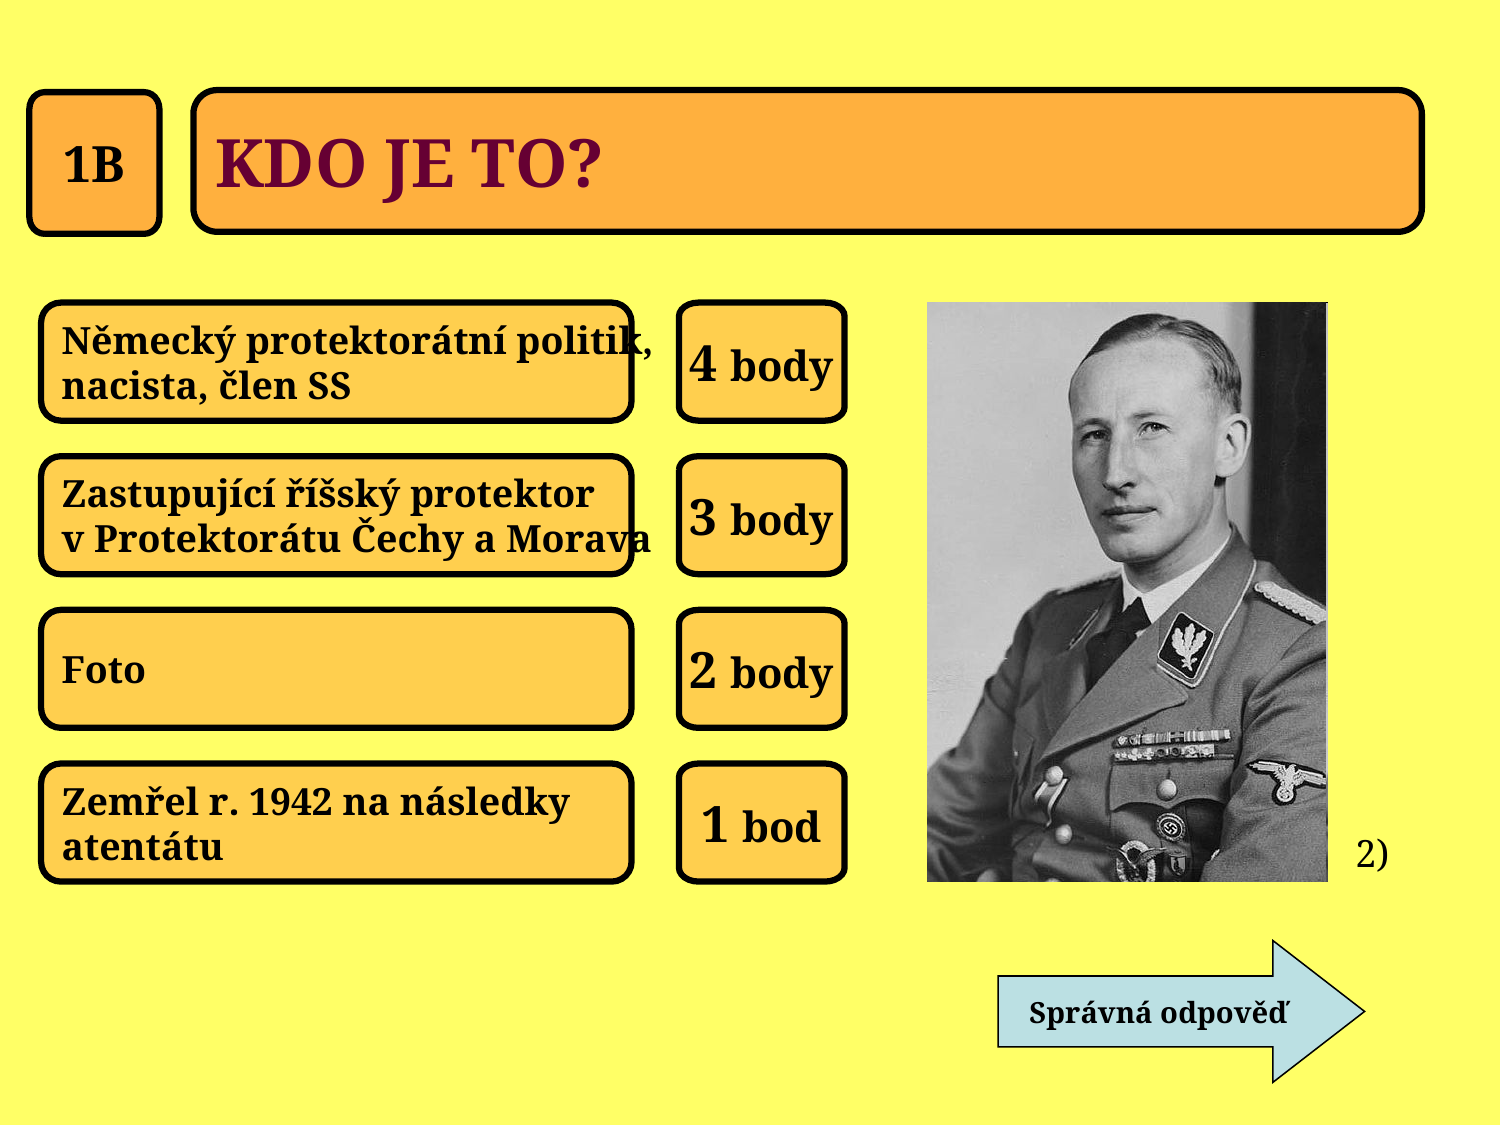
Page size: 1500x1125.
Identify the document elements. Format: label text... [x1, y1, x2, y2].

text_box 4 body [191, 87, 1425, 234]
text_box Zastupující říšský protektor v Protektorátu Čechy a Morava [41, 456, 632, 575]
text_box 3 body [678, 456, 845, 575]
text_box 4 body [678, 302, 845, 421]
picture [927, 302, 1328, 882]
text_box Správná odpověď [998, 940, 1365, 1083]
text_box Zemřel r. 1942 na následky atentátu [41, 763, 632, 882]
text_box 1 bod [678, 763, 845, 882]
text_box 4 body [38, 454, 634, 577]
text_box 4 body [38, 607, 634, 730]
text_box 4 body [38, 300, 634, 423]
text_box Foto [41, 609, 632, 728]
text_box KDO JE TO? [193, 90, 1422, 232]
text_box 2 body [678, 609, 845, 728]
text_box 4 body [38, 761, 634, 884]
text_box Německý protektorátní politik, nacista, člen SS [41, 302, 632, 421]
text_box 2) [1340, 822, 1465, 883]
text_box 1B [29, 92, 160, 234]
text_box 4 body [27, 89, 162, 236]
